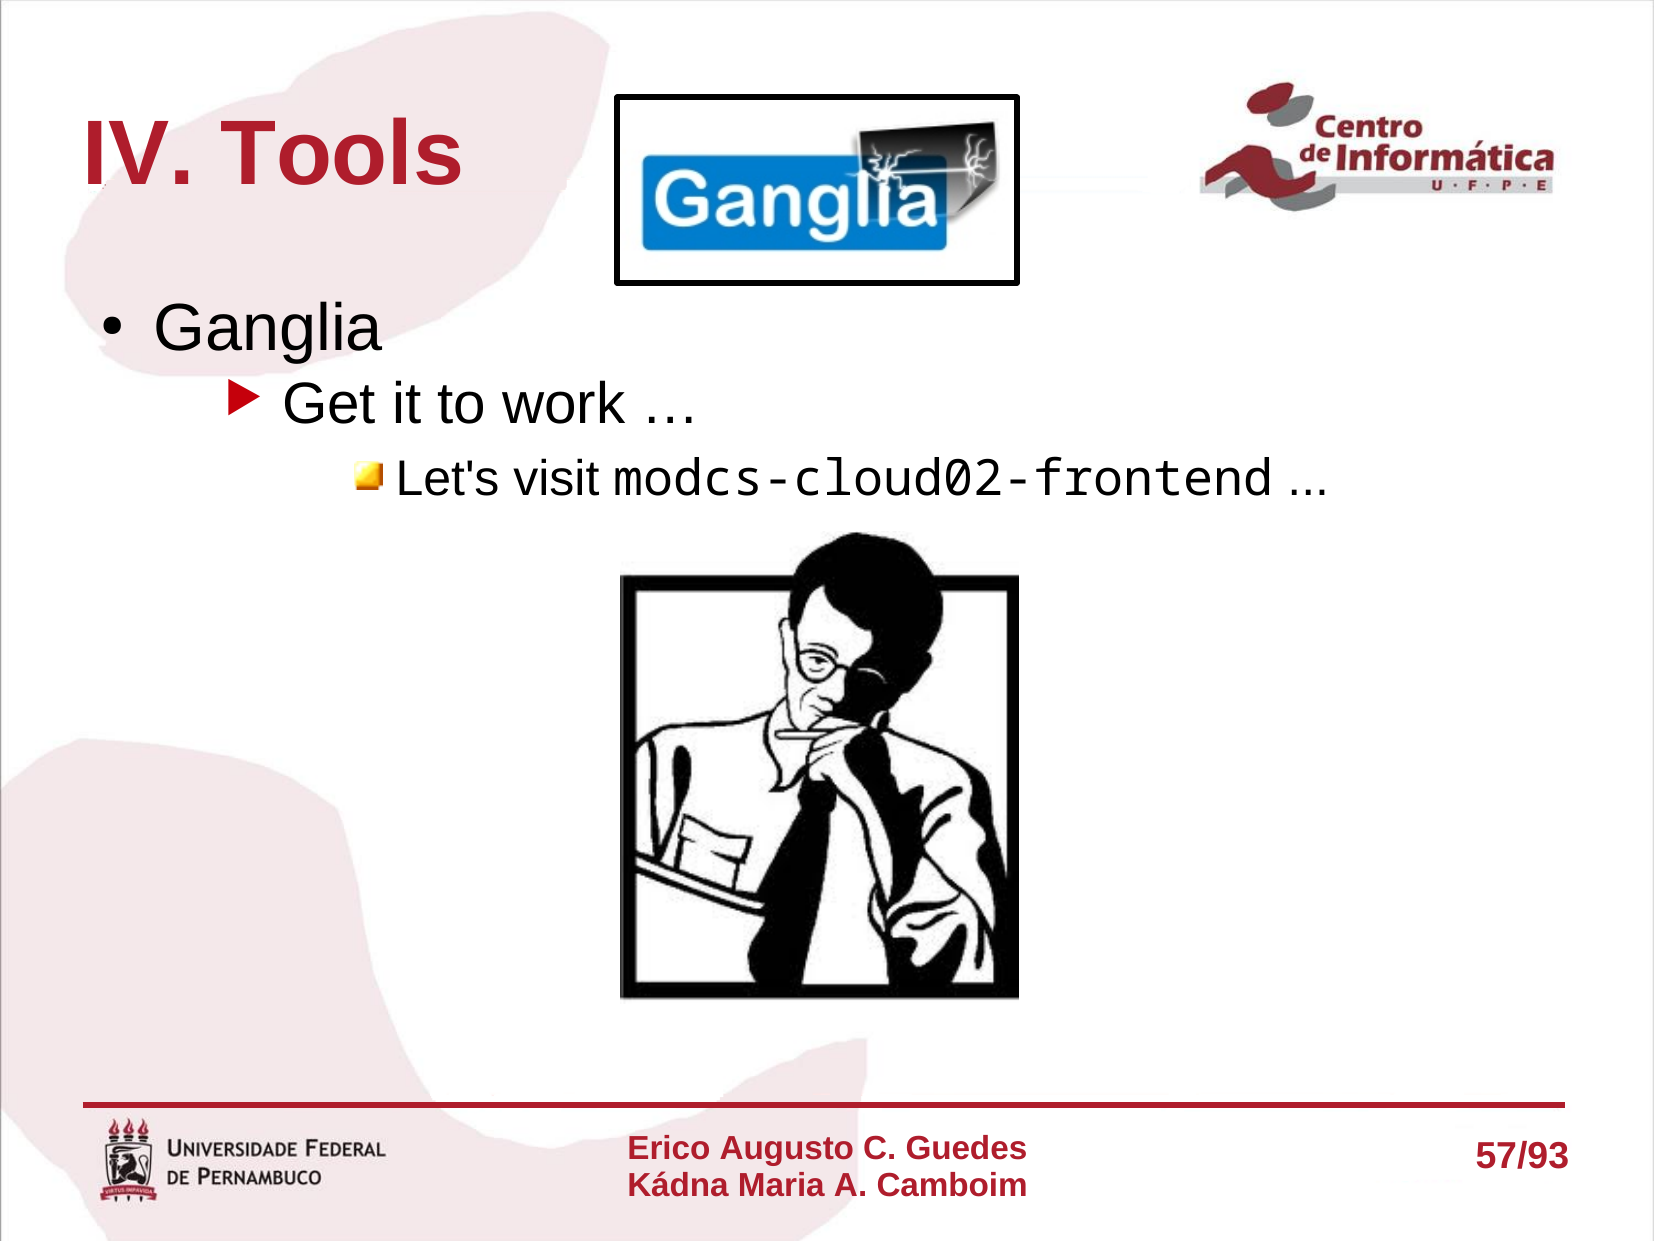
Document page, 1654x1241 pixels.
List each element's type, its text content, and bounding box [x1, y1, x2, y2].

list Ganglia Get it to work … Let's visit modcs-cloud02-frontend ... [82, 290, 1571, 1109]
title IV. Tools [82, 49, 1571, 257]
picture [0, 0, 1654, 1241]
